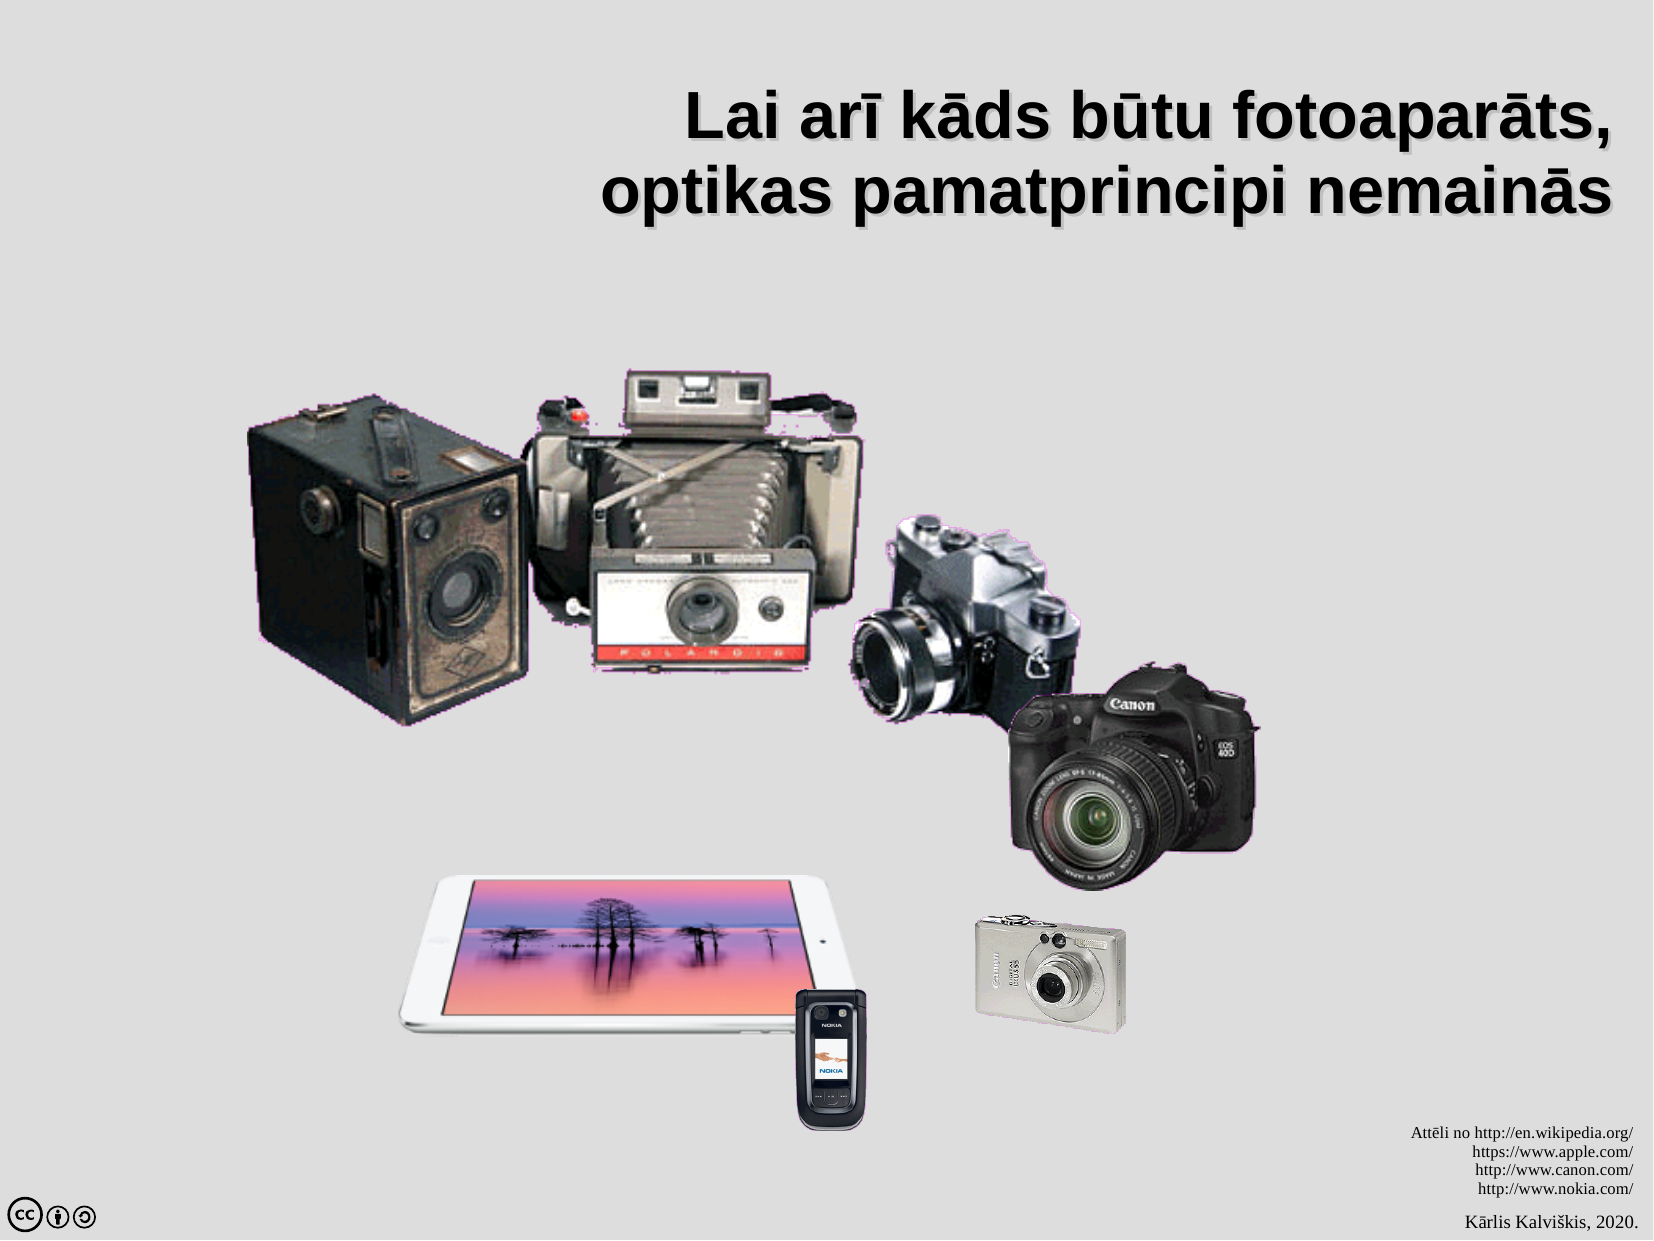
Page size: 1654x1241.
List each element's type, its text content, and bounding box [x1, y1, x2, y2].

picture [397, 875, 867, 1131]
title Lai arī kāds būtu fotoaparāts, optikas pamatprincipi nemainās [42, 49, 1615, 257]
picture [975, 915, 1126, 1034]
picture [247, 342, 1261, 891]
text_box Attēli no http://en.wikipedia.org/ https://www.apple.com/ http://www.canon.com/ http://www.nokia.com/ [1396, 1116, 1649, 1206]
